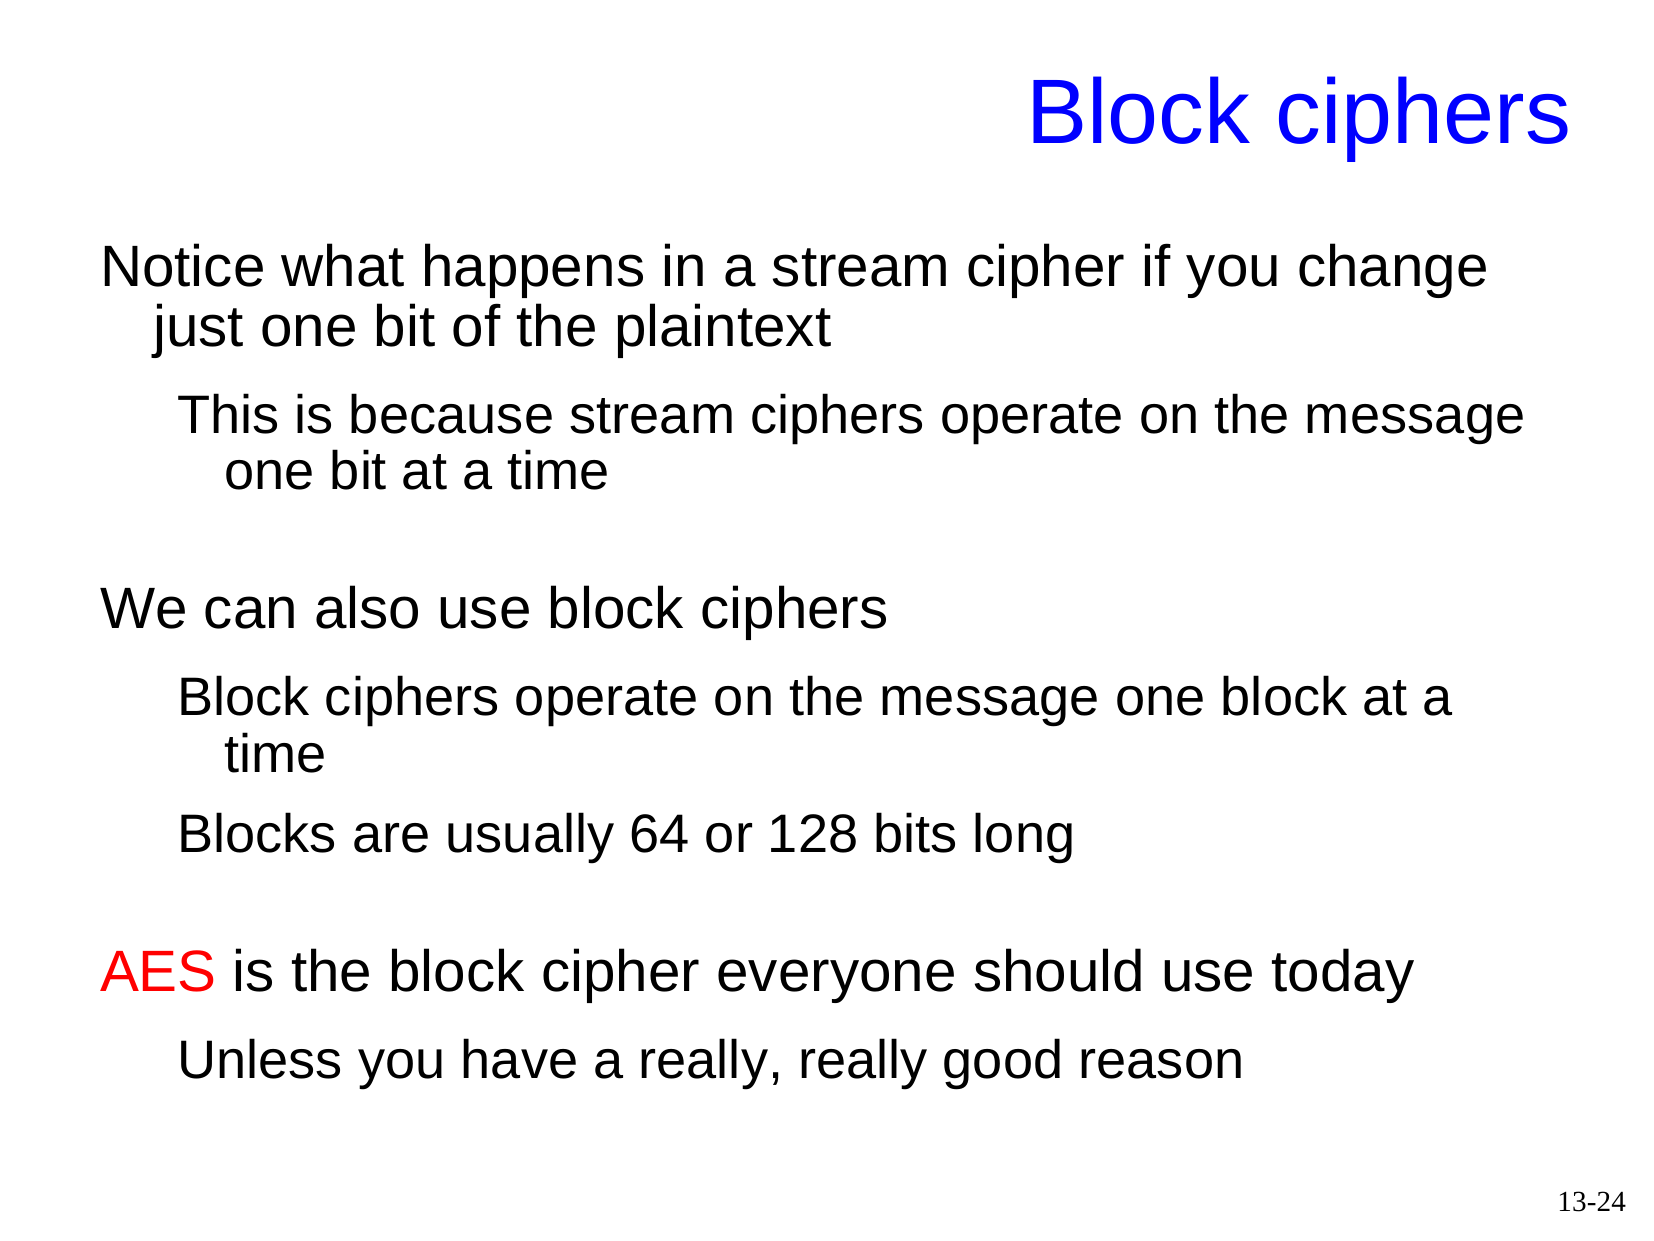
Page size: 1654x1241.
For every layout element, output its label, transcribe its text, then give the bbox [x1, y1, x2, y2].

title Block ciphers [84, 18, 1573, 211]
list Notice what happens in a stream cipher if you change just one bit of the plaintext This is because stream ciphers operate on the message one bit at a time We can also use block ciphers Block ciphers operate on the message one block at a time Blocks are usually 64 or 128 bits long AES is the block cipher everyone should use today Unless you have a really, really good reason [82, 237, 1571, 1156]
